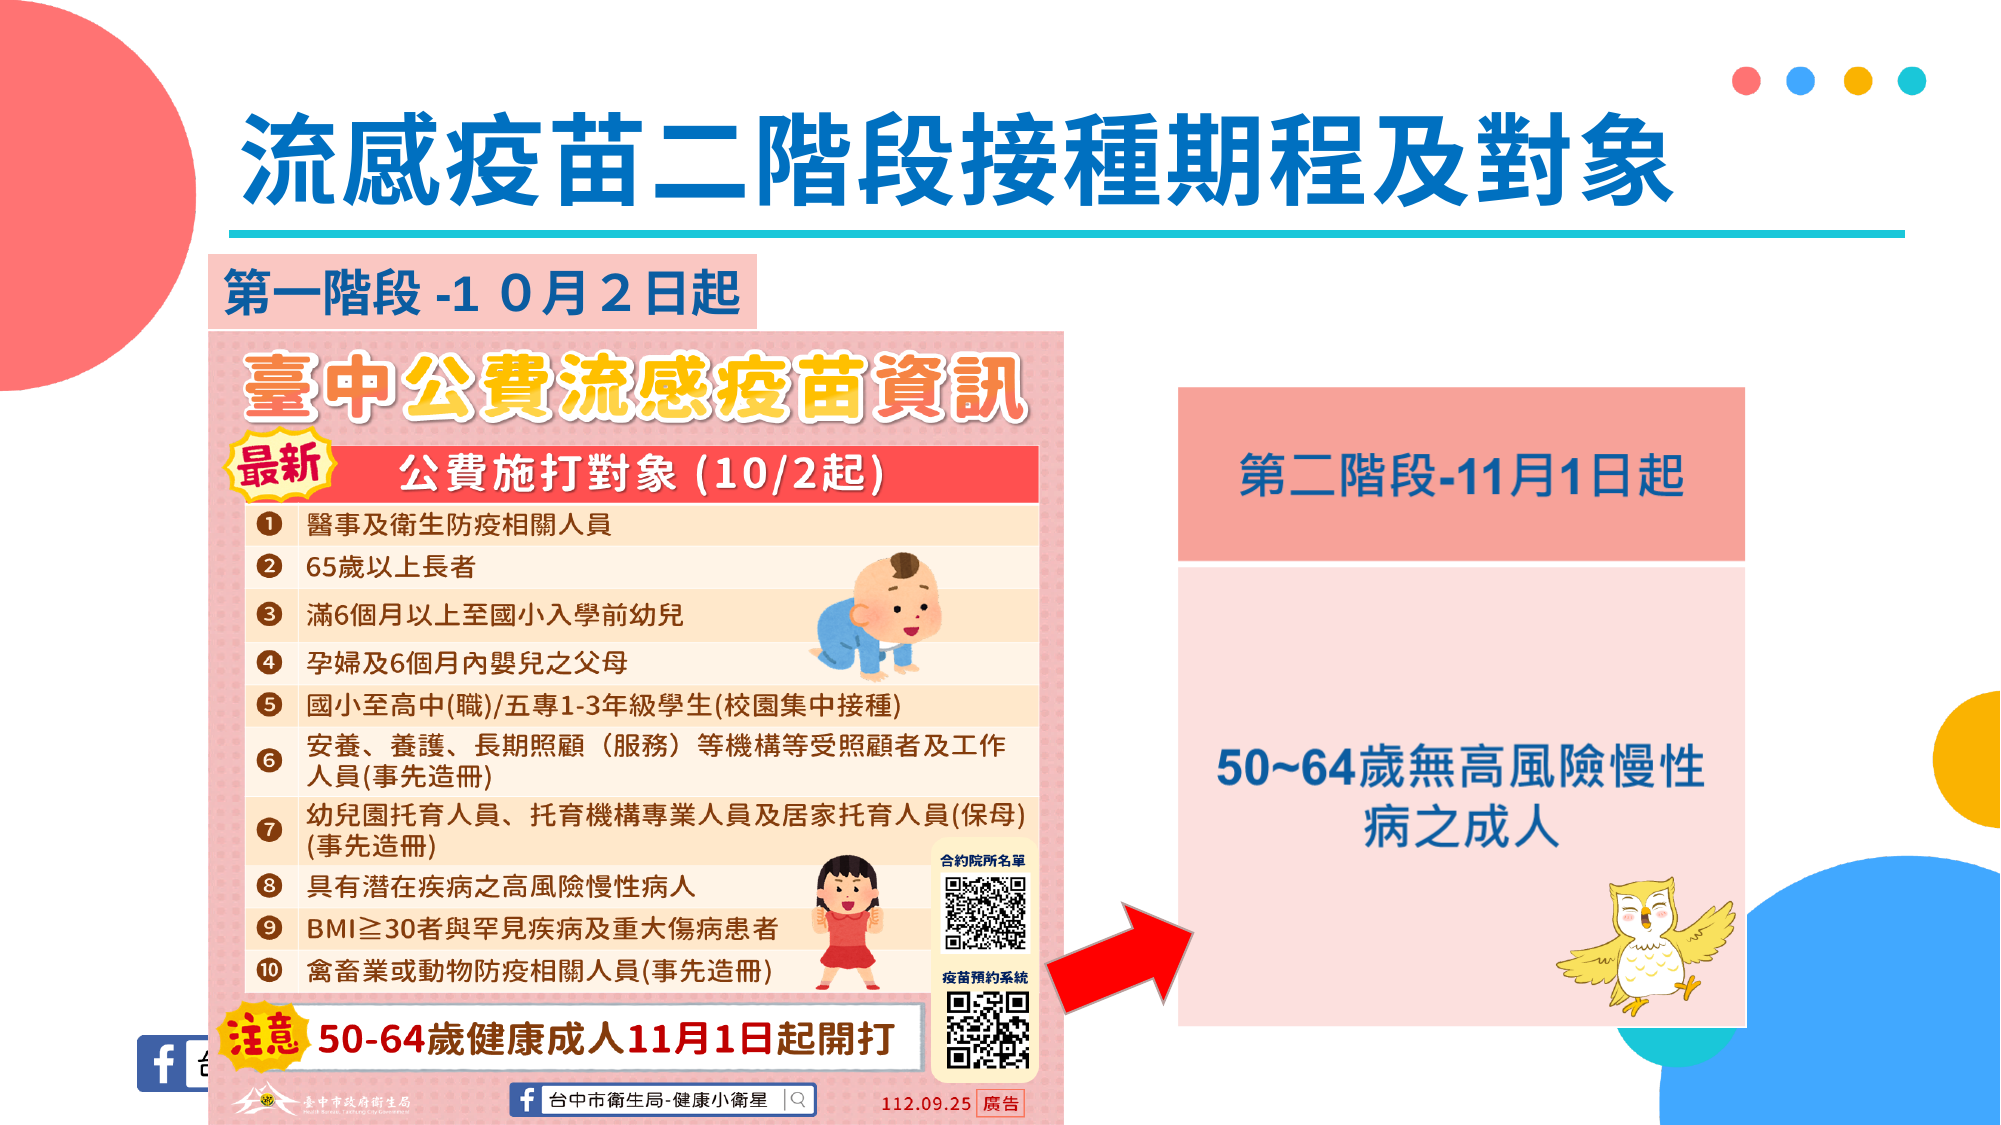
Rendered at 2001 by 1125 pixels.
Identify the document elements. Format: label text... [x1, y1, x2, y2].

picture [208, 332, 1064, 1125]
text_box 流感疫苗二階段接種期程及對象 [223, 56, 1748, 275]
text_box [1045, 903, 1194, 1015]
picture [1177, 385, 1755, 1042]
text_box 第一階段-1０月２日起 [208, 254, 757, 329]
title 開打時間 [223, 329, 1631, 547]
text_box 4 [1412, 1031, 1973, 1092]
